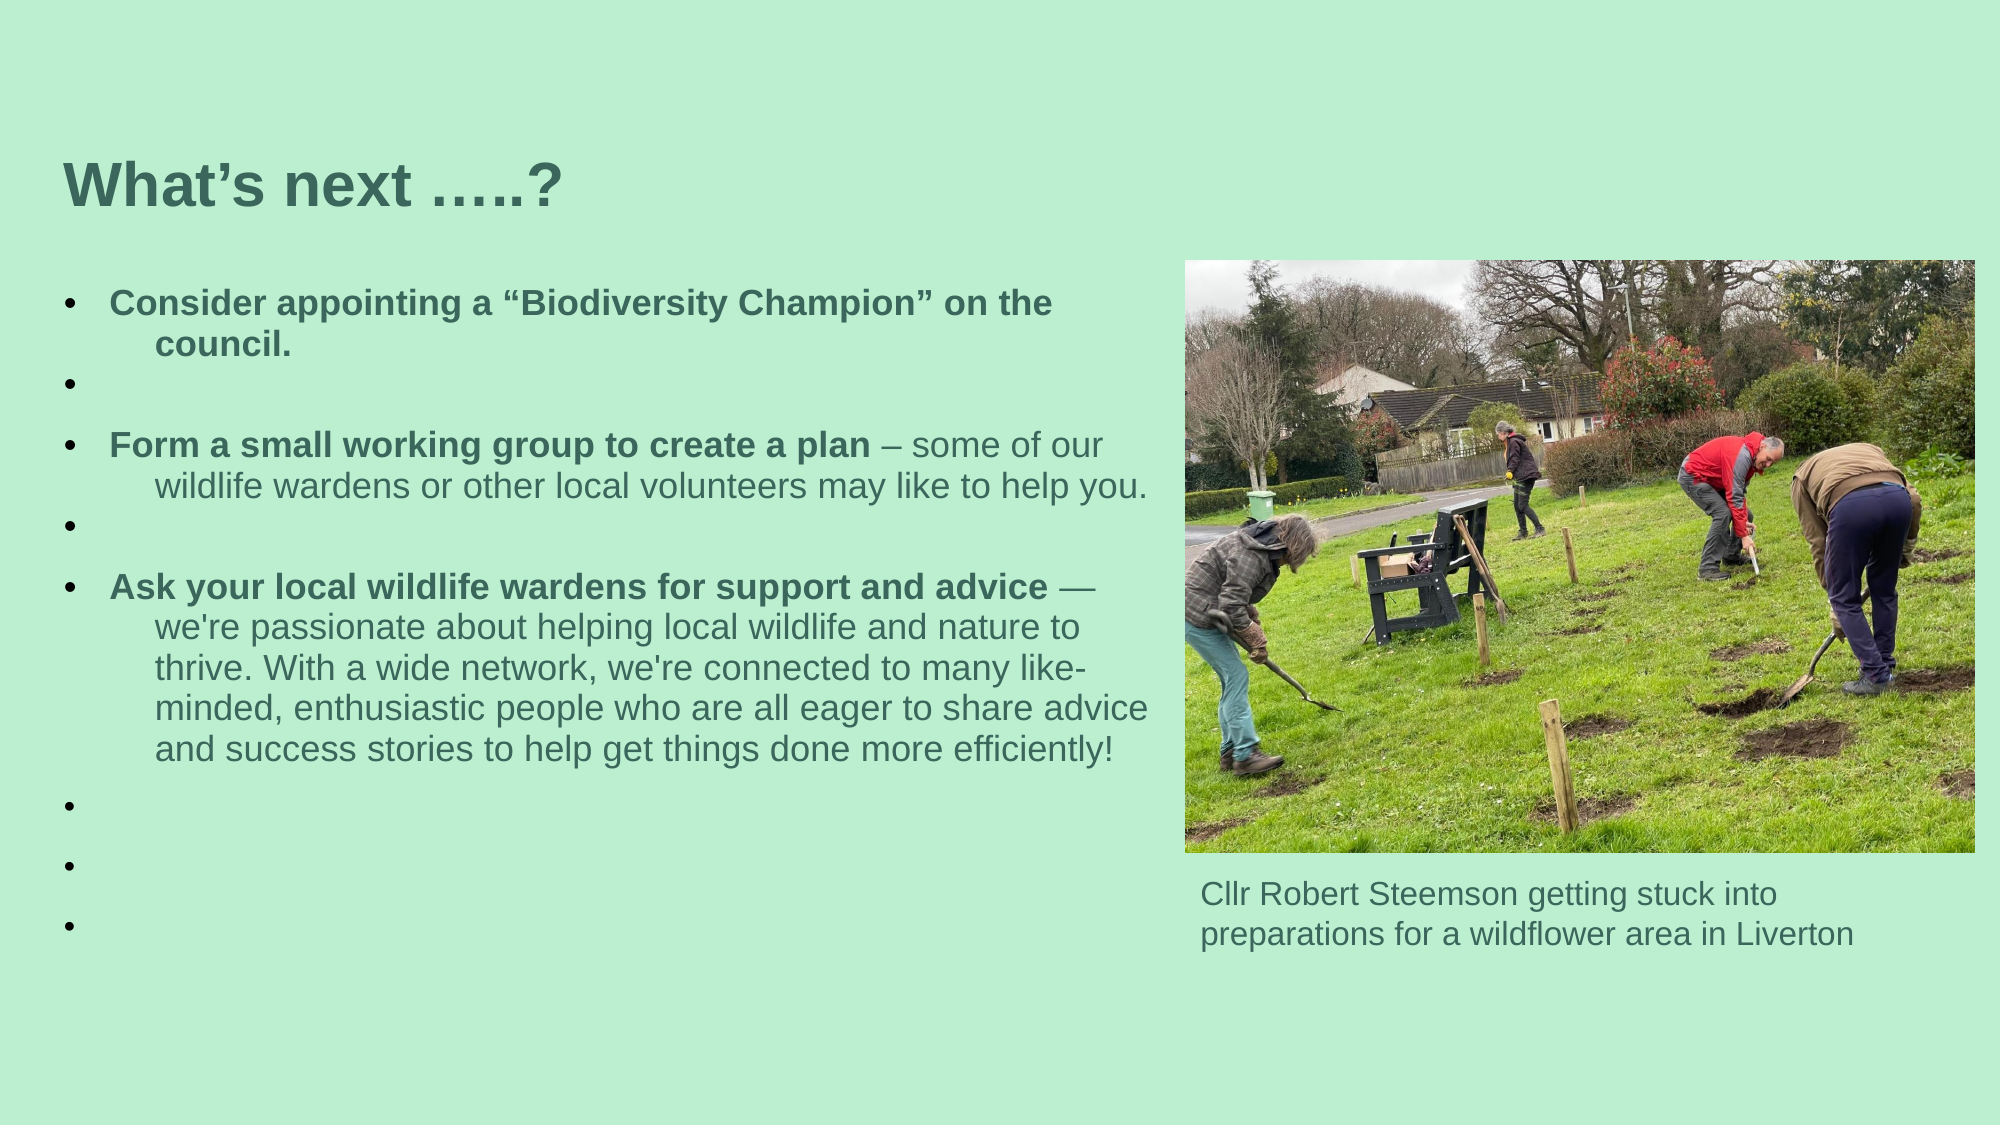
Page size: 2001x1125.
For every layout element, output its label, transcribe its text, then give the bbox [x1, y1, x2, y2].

title What’s next …..? [48, 137, 1186, 227]
list Consider appointing a “Biodiversity Champion” on the council. Form a small working group to create a plan – some of our wildlife wardens or other local volunteers may like to help you. Ask your local wildlife wardens for support and advice — we're passionate about helping local wildlife and nature to thrive. With a wide network, we're connected to many like-minded, enthusiastic people who are all eager to share advice and success stories to help get things done more efficiently! [48, 275, 1185, 853]
text_box Cllr Robert Steemson getting stuck into preparations for a wildflower area in Liverton [1185, 864, 1975, 961]
picture [1185, 260, 1975, 853]
